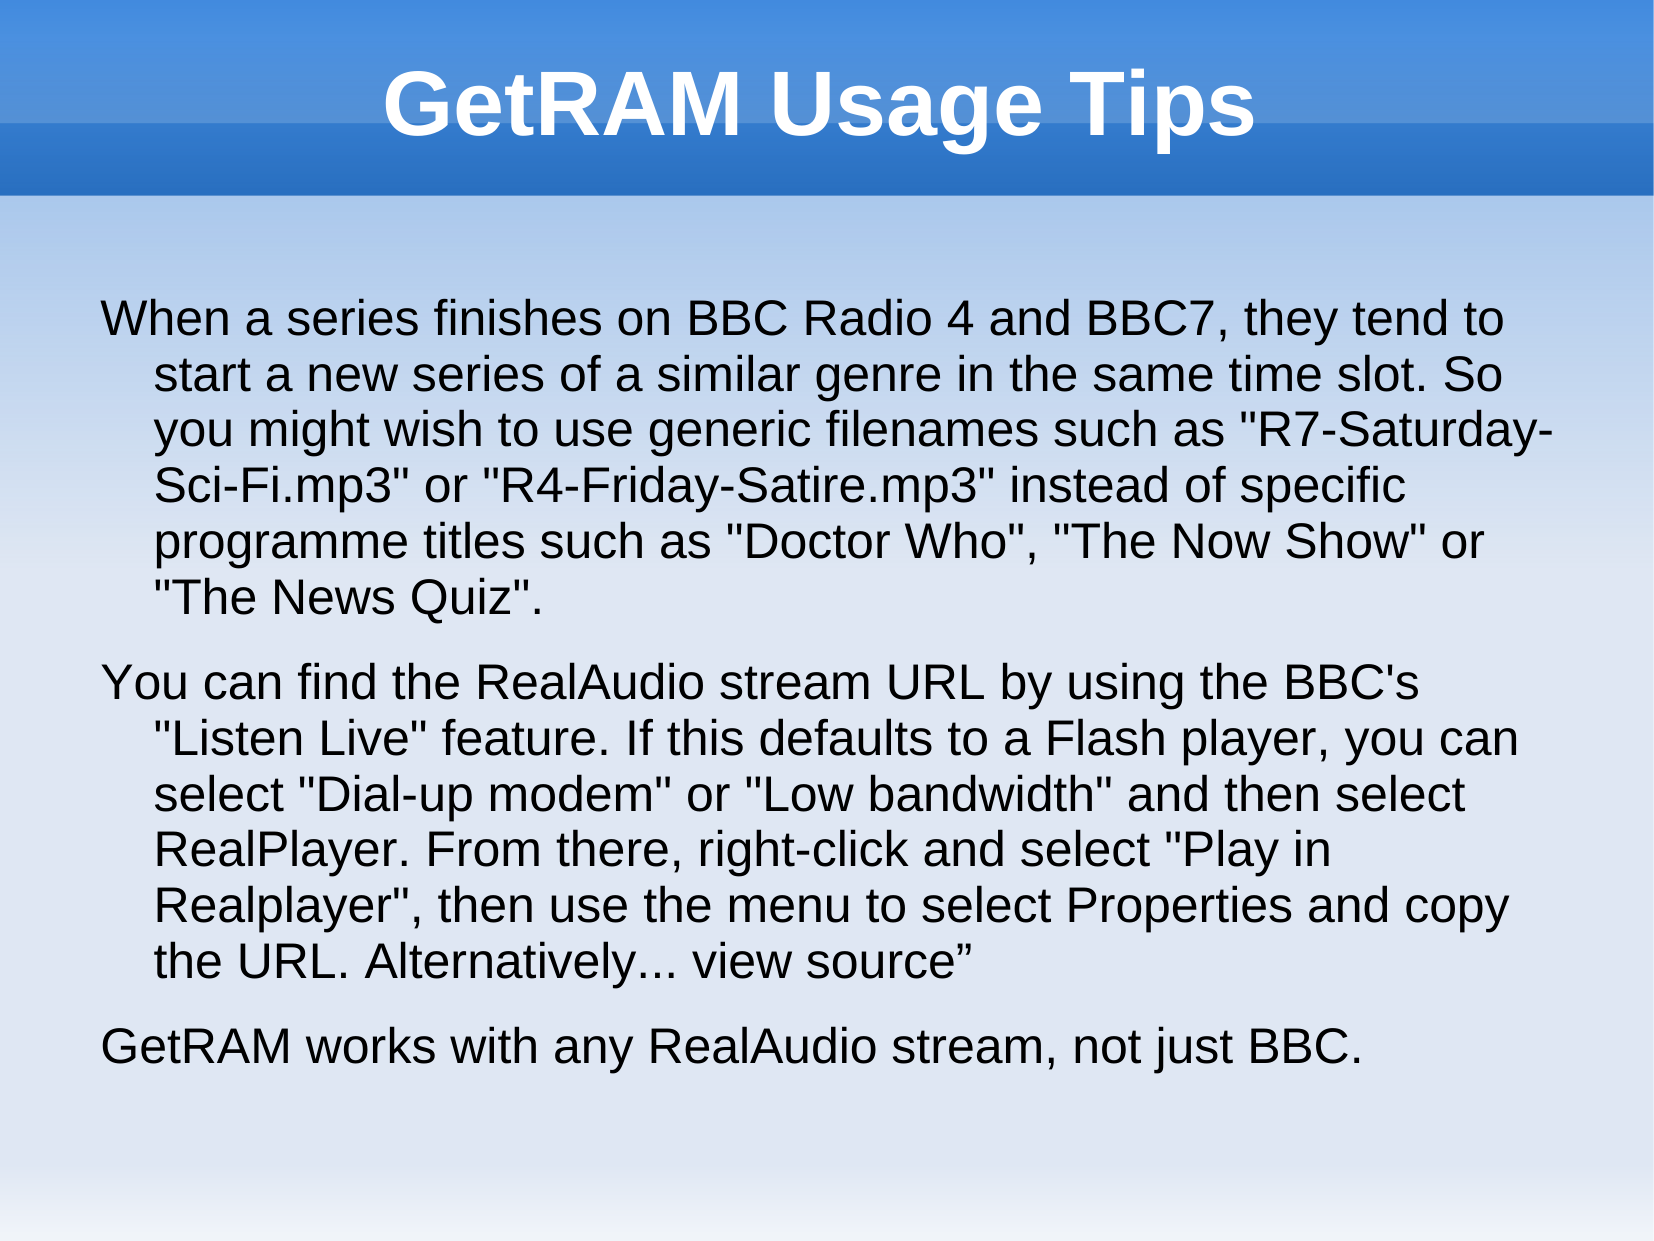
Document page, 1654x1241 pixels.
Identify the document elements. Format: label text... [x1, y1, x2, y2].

picture [0, 0, 1654, 1241]
title GetRAM Usage Tips [76, 7, 1565, 200]
list When a series finishes on BBC Radio 4 and BBC7, they tend to start a new series of a similar genre in the same time slot. So you might wish to use generic filenames such as "R7-Saturday-Sci-Fi.mp3" or "R4-Friday-Satire.mp3" instead of specific programme titles such as "Doctor Who", "The Now Show" or "The News Quiz". You can find the RealAudio stream URL by using the BBC's "Listen Live" feature. If this defaults to a Flash player, you can select "Dial-up modem" or "Low bandwidth" and then select RealPlayer. From there, right-click and select "Play in Realplayer", then use the menu to select Properties and copy the URL. Alternatively... view source” GetRAM works with any RealAudio stream, not just BBC. [82, 290, 1571, 1094]
